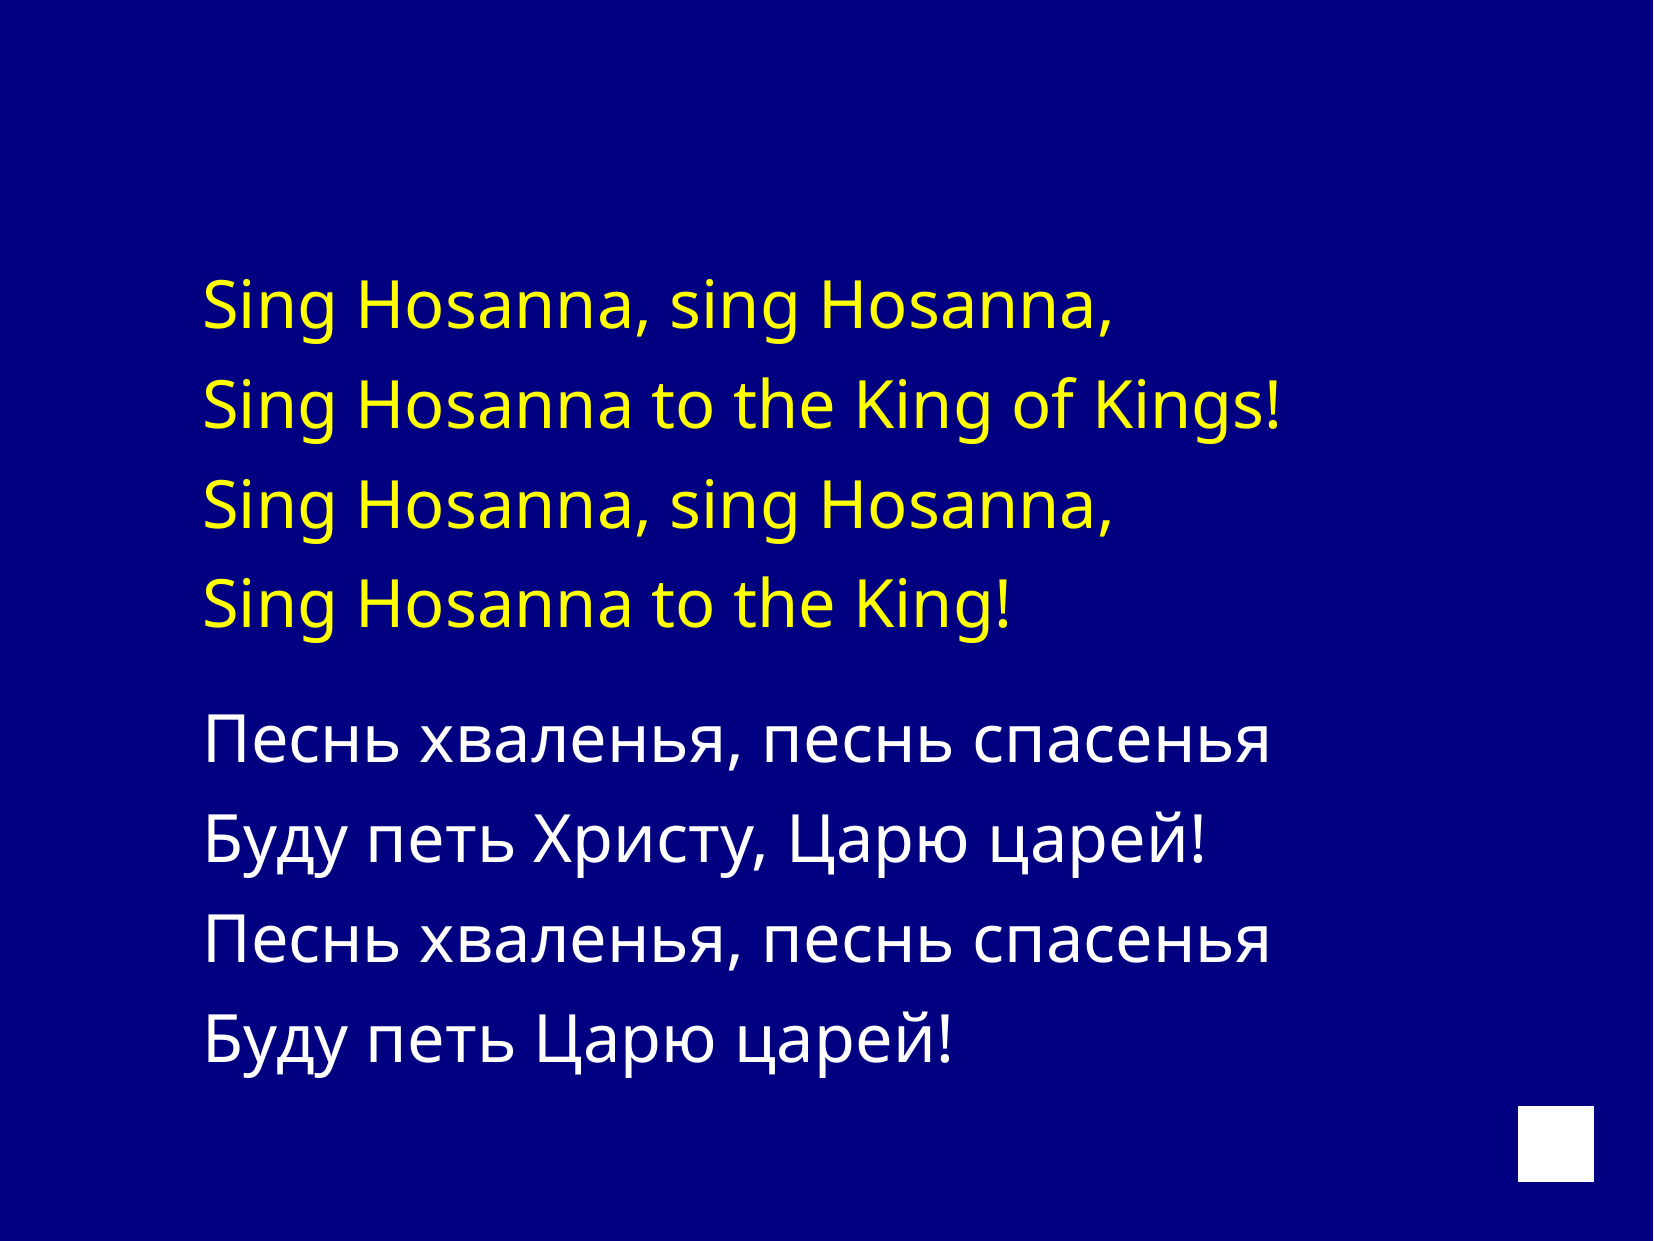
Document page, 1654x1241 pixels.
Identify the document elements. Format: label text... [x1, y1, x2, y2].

text_box Sing Hosanna, sing Hosanna, Sing Hosanna to the King of Kings! Sing Hosanna, sing Hosanna, Sing Hosanna to the King! [75, 150, 1576, 638]
text_box Песнь хваленья, песнь спасенья Буду петь Христу, Царю царей! Песнь хваленья, песнь спасенья Буду петь Царю царей! [75, 675, 1576, 1163]
text_box [1518, 1106, 1594, 1182]
